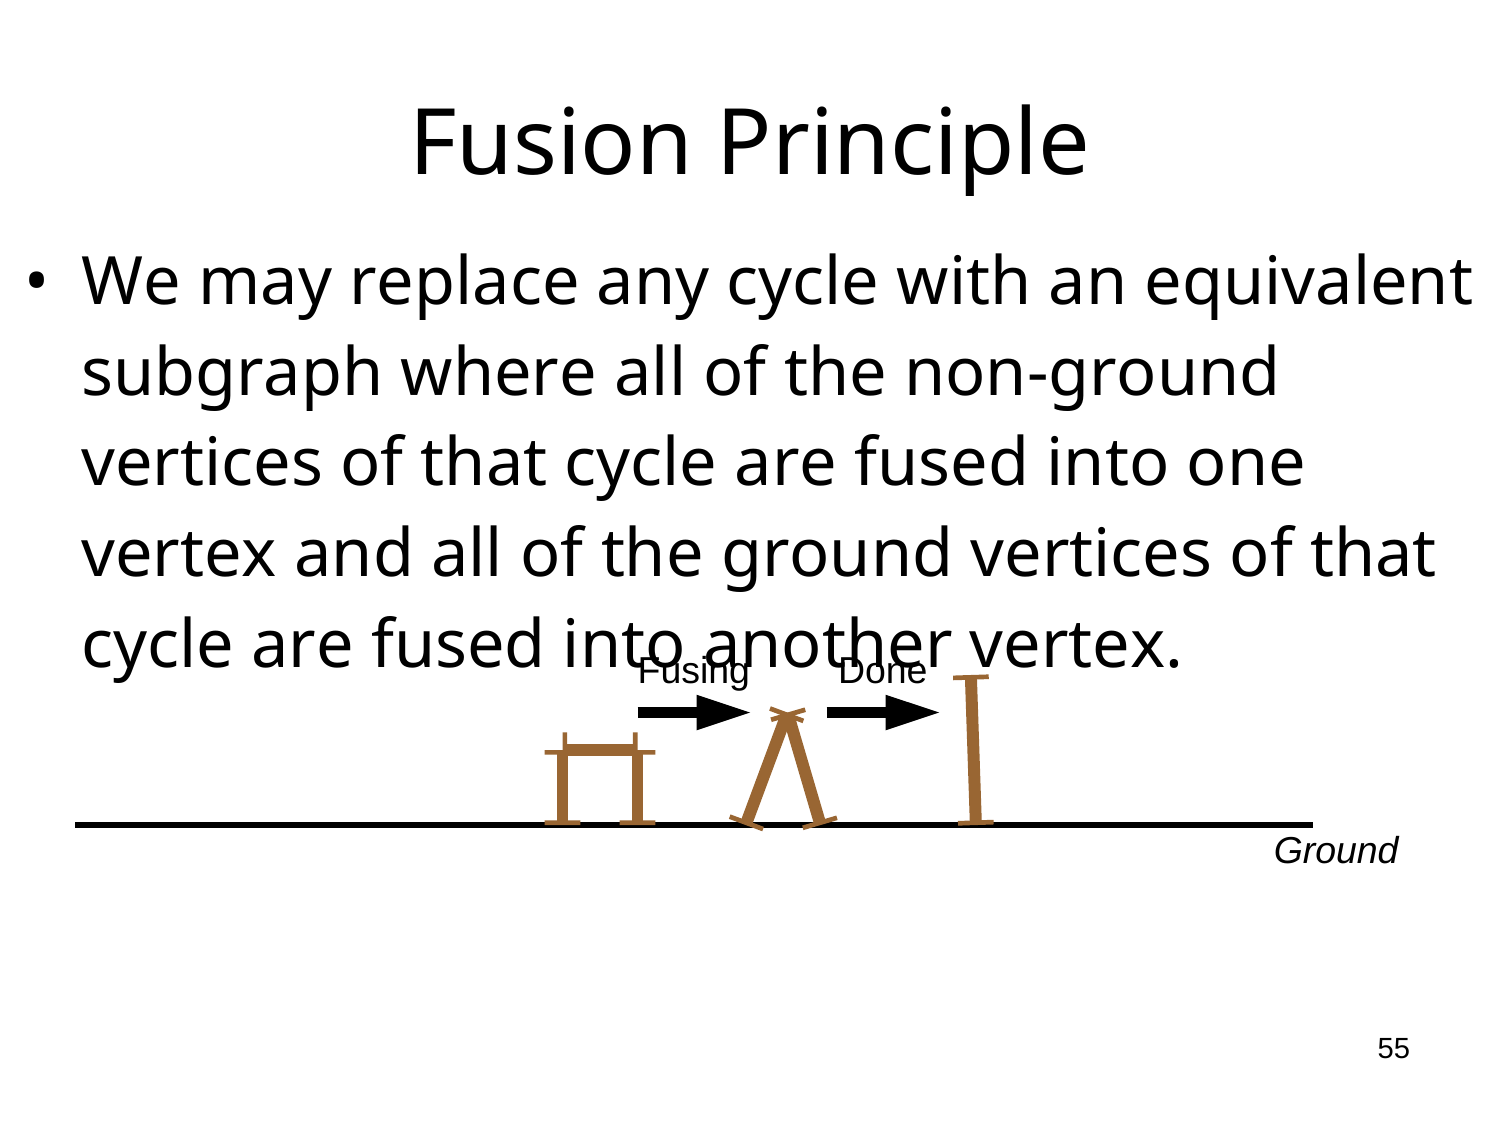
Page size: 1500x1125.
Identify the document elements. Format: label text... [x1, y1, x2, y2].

list We may replace any cycle with an equivalent subgraph where all of the non-ground vertices of that cycle are fused into one vertex and all of the ground vertices of that cycle are fused into another vertex. [24, 232, 1476, 1056]
text_box Ground [1259, 822, 1414, 879]
title Fusion Principle [24, 45, 1476, 232]
